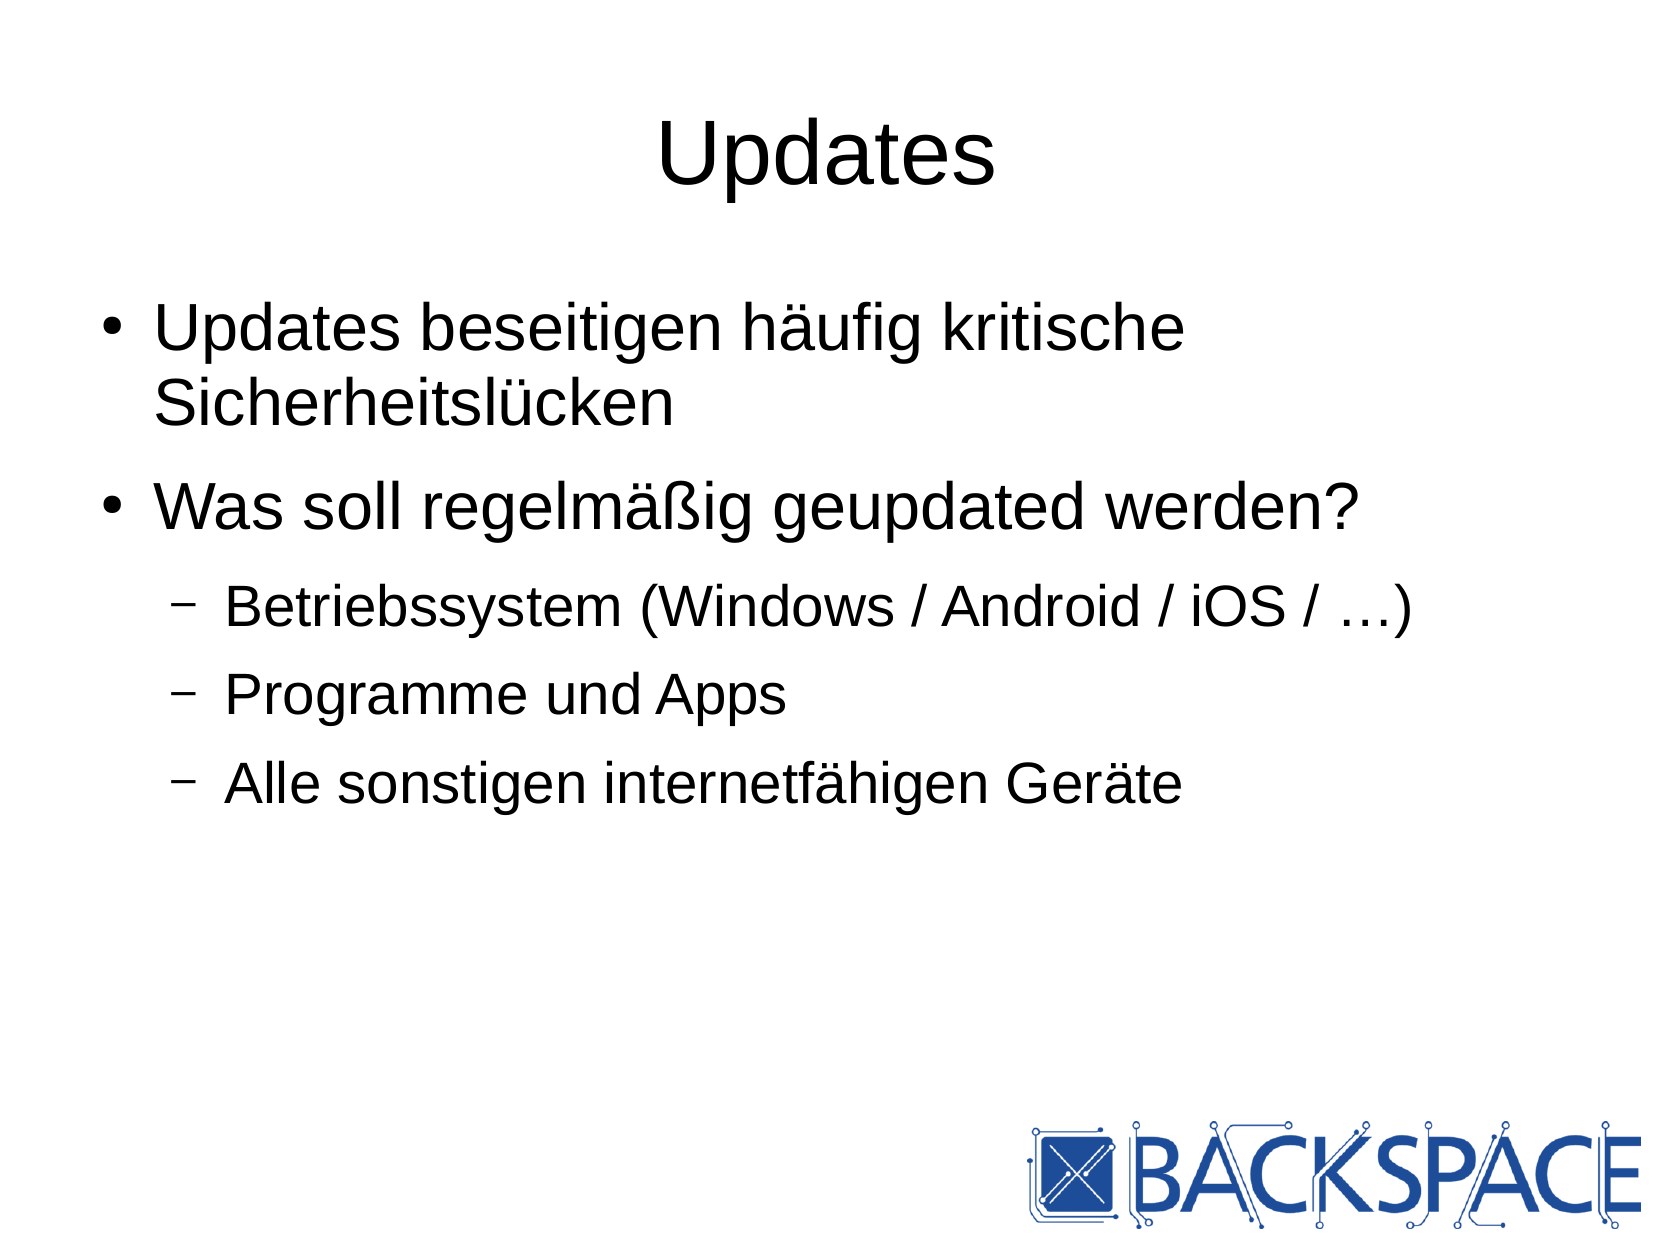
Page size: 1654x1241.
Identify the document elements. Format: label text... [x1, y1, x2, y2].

list Updates beseitigen häufig kritische Sicherheitslücken Was soll regelmäßig geupdated werden? Betriebssystem (Windows / Android / iOS / …) Programme und Apps Alle sonstigen internetfähigen Geräte [82, 290, 1538, 1010]
title Updates [82, 49, 1571, 257]
picture [1027, 1121, 1641, 1229]
